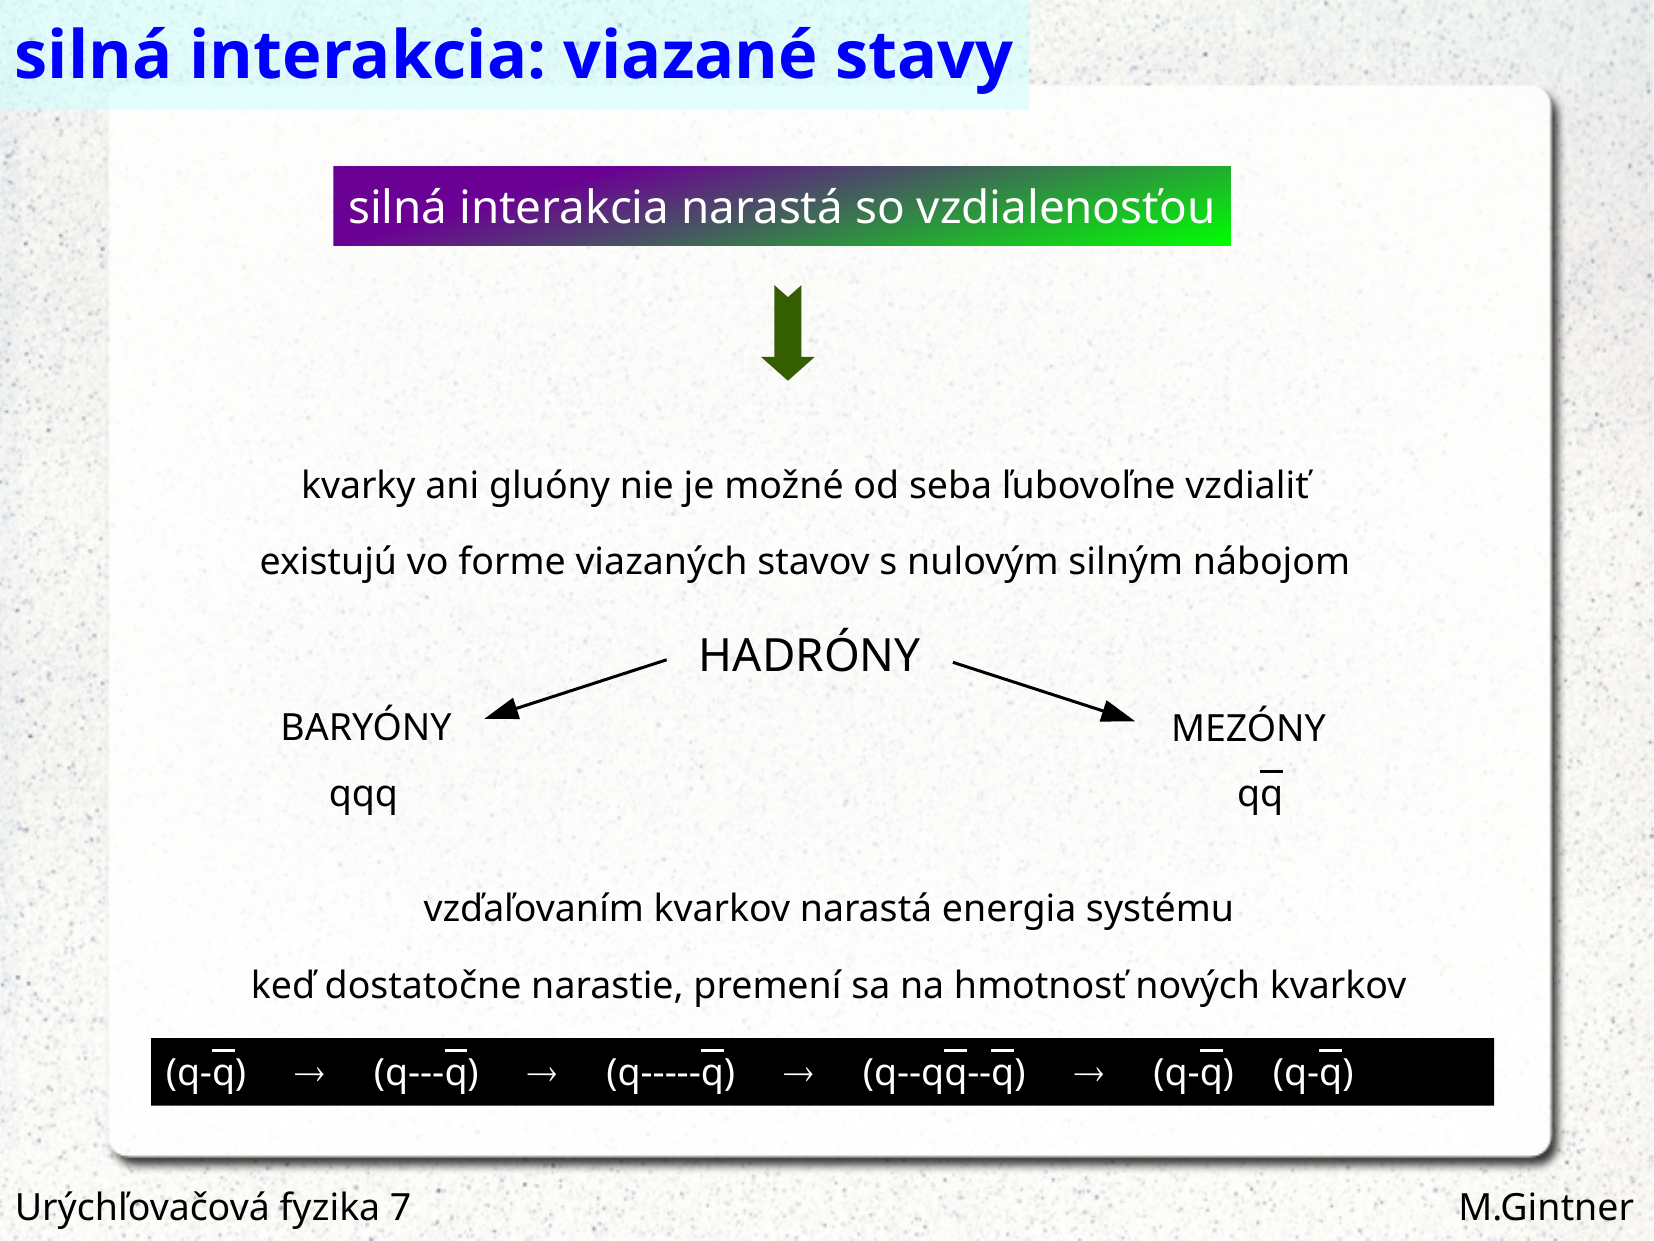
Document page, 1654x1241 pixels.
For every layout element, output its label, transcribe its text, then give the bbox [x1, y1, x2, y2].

text_box qq [1222, 758, 1291, 827]
text_box (q-q)  (q---q)  (q-----q)  (q--qq--q)  (q-q) (q-q) [151, 1038, 1495, 1106]
text_box silná interakcia narastá so vzdialenosťou [333, 166, 1228, 246]
text_box BARYÓNY [265, 692, 478, 761]
text_box MEZÓNY [1156, 694, 1353, 762]
text_box silná interakcia: viazané stavy [0, 0, 1009, 110]
text_box qqq [314, 758, 403, 827]
text_box kvarky ani gluóny nie je možné od seba ľubovoľne vzdialiť existujú vo forme viazaných stavov s nulovým silným nábojom [244, 425, 1340, 572]
text_box Urýchľovačová fyzika 7 [0, 1173, 445, 1241]
text_box vzďaľovaním kvarkov narastá energia systému keď dostatočne narastie, premení sa na hmotnosť nových kvarkov [236, 848, 1417, 995]
text_box [760, 285, 815, 381]
picture [0, 0, 1654, 1241]
text_box HADRÓNY [684, 614, 947, 694]
text_box M.Gintner [1443, 1173, 1654, 1241]
